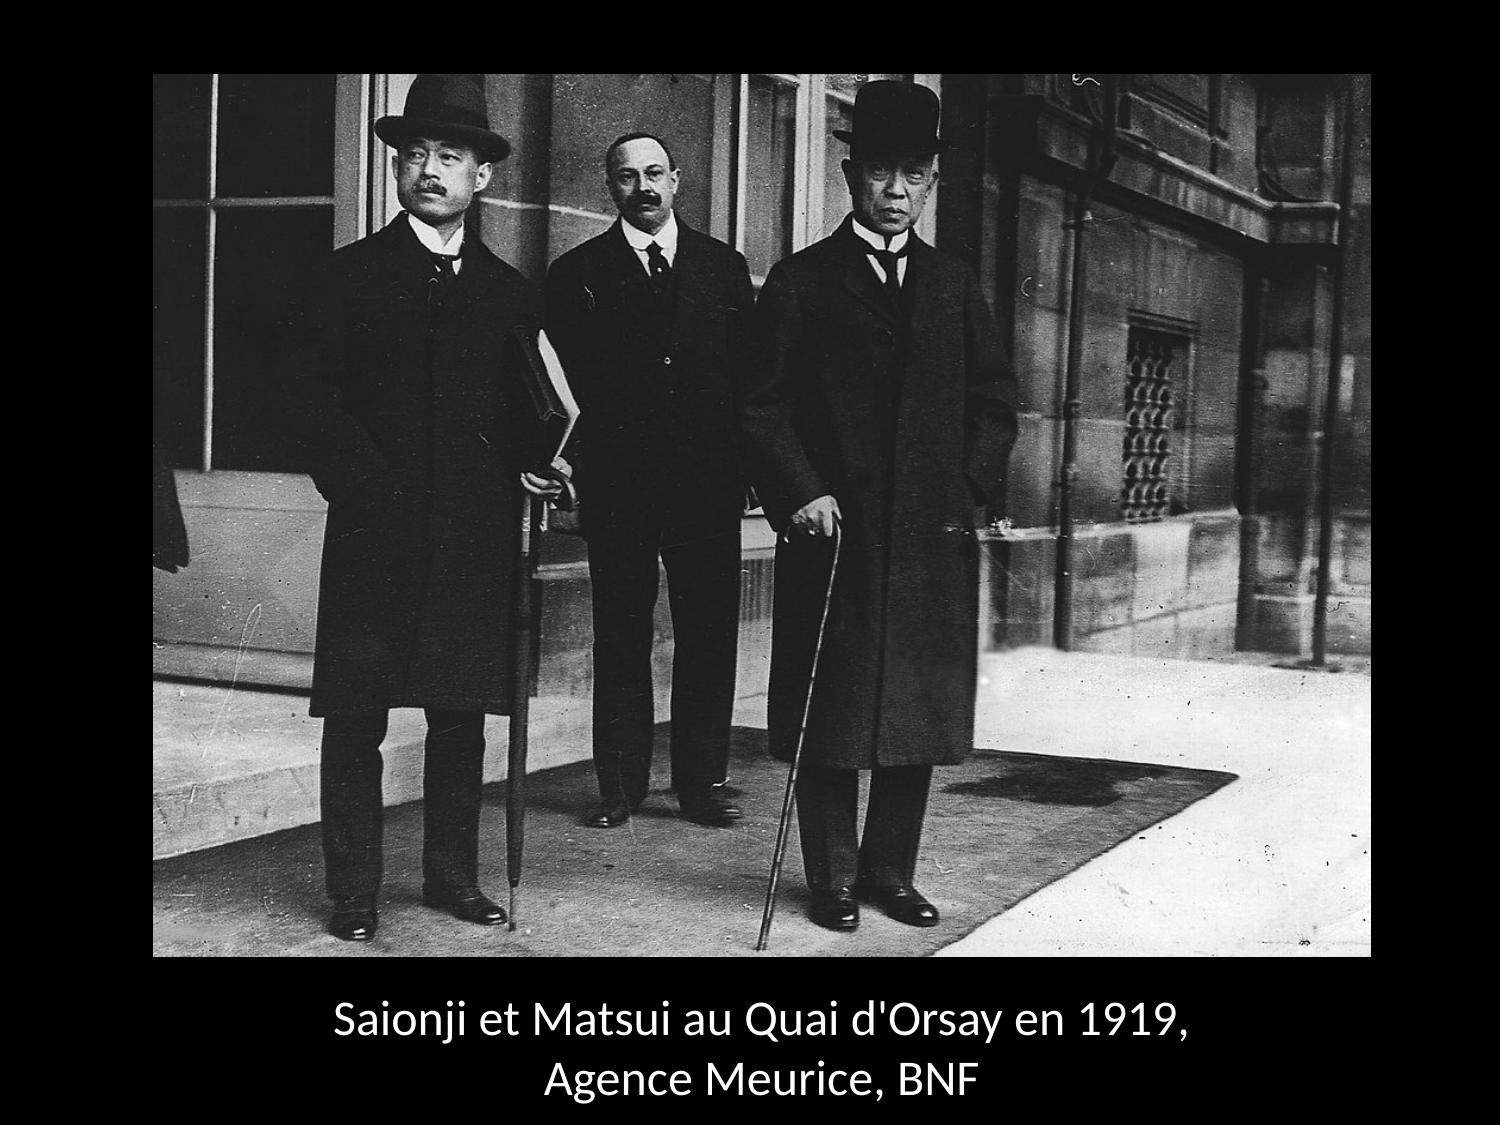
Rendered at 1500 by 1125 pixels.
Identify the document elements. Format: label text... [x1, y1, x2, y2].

title Saionji et Matsui au Quai d'Orsay en 1919, Agence Meurice, BNF [64, 999, 1459, 1092]
picture [153, 74, 1371, 957]
